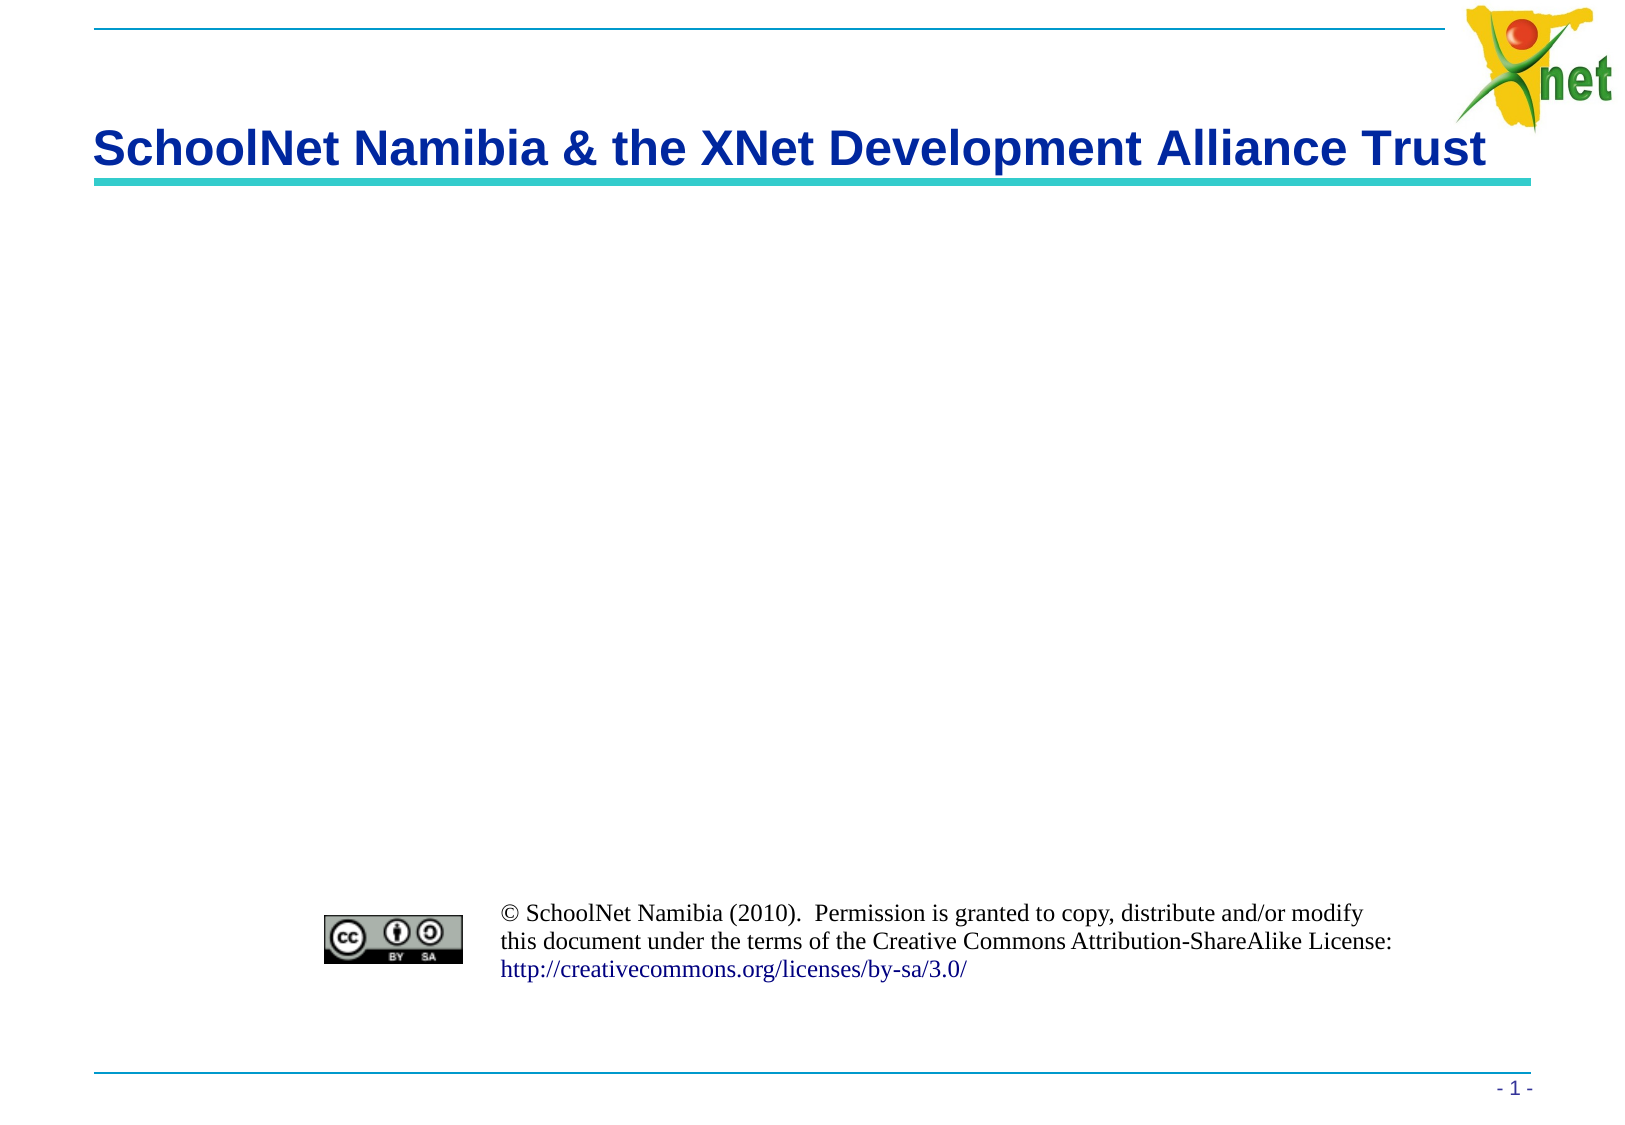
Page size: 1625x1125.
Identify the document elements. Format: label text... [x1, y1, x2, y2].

table_header © SchoolNet Namibia (2010). Permission is granted to copy, distribute and/or modify this document under the terms of the Creative Commons Attribution-ShareAlike License: http://creativecommons.org/licenses/by-sa/3.0/ [487, 893, 1417, 1042]
title SchoolNet Namibia & the XNet Development Alliance Trust [82, 114, 1526, 181]
picture [1445, 0, 1625, 139]
picture [324, 915, 463, 964]
table_header [320, 893, 486, 1042]
